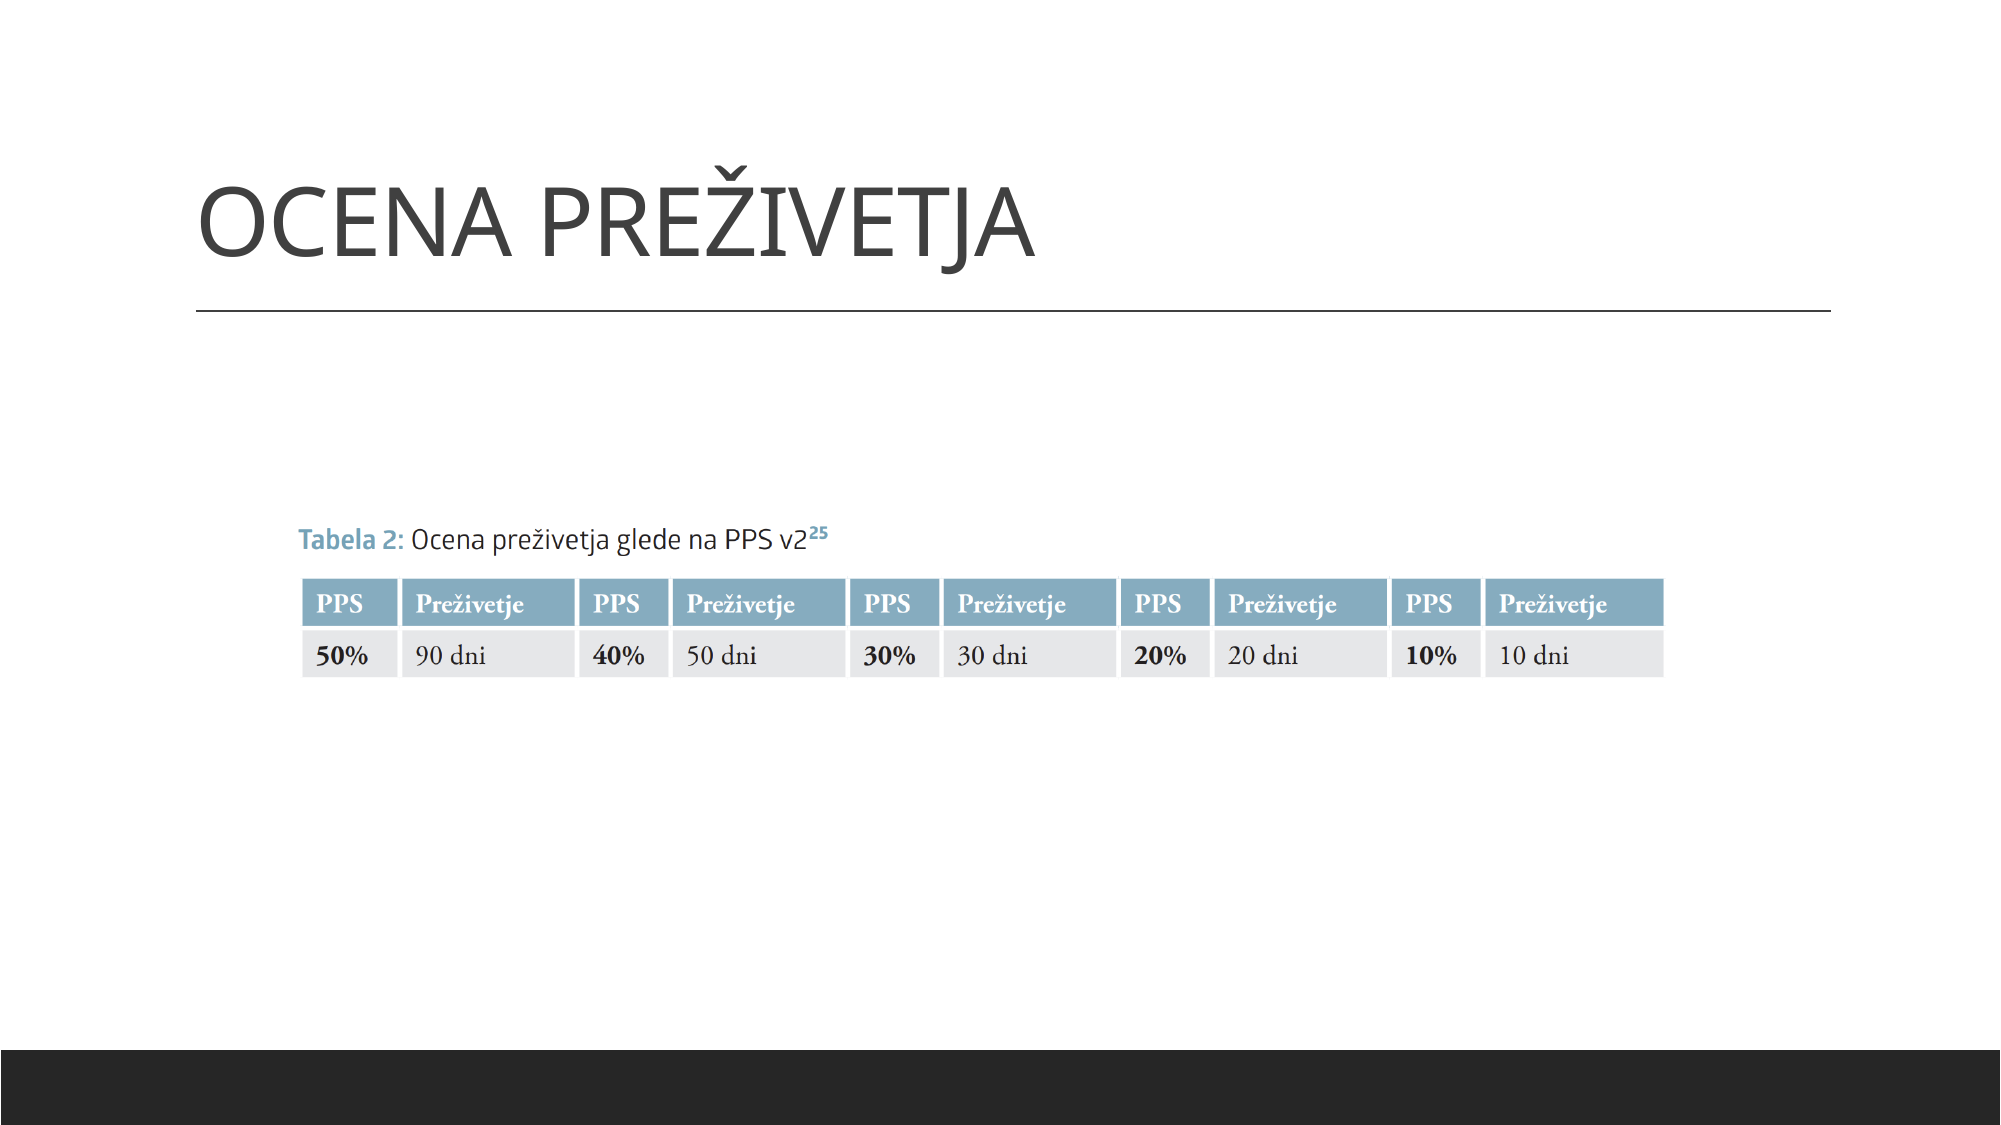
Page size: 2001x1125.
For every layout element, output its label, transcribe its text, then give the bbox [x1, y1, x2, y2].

title OCENA PREŽIVETJA [180, 47, 1831, 286]
picture [208, 482, 1792, 743]
